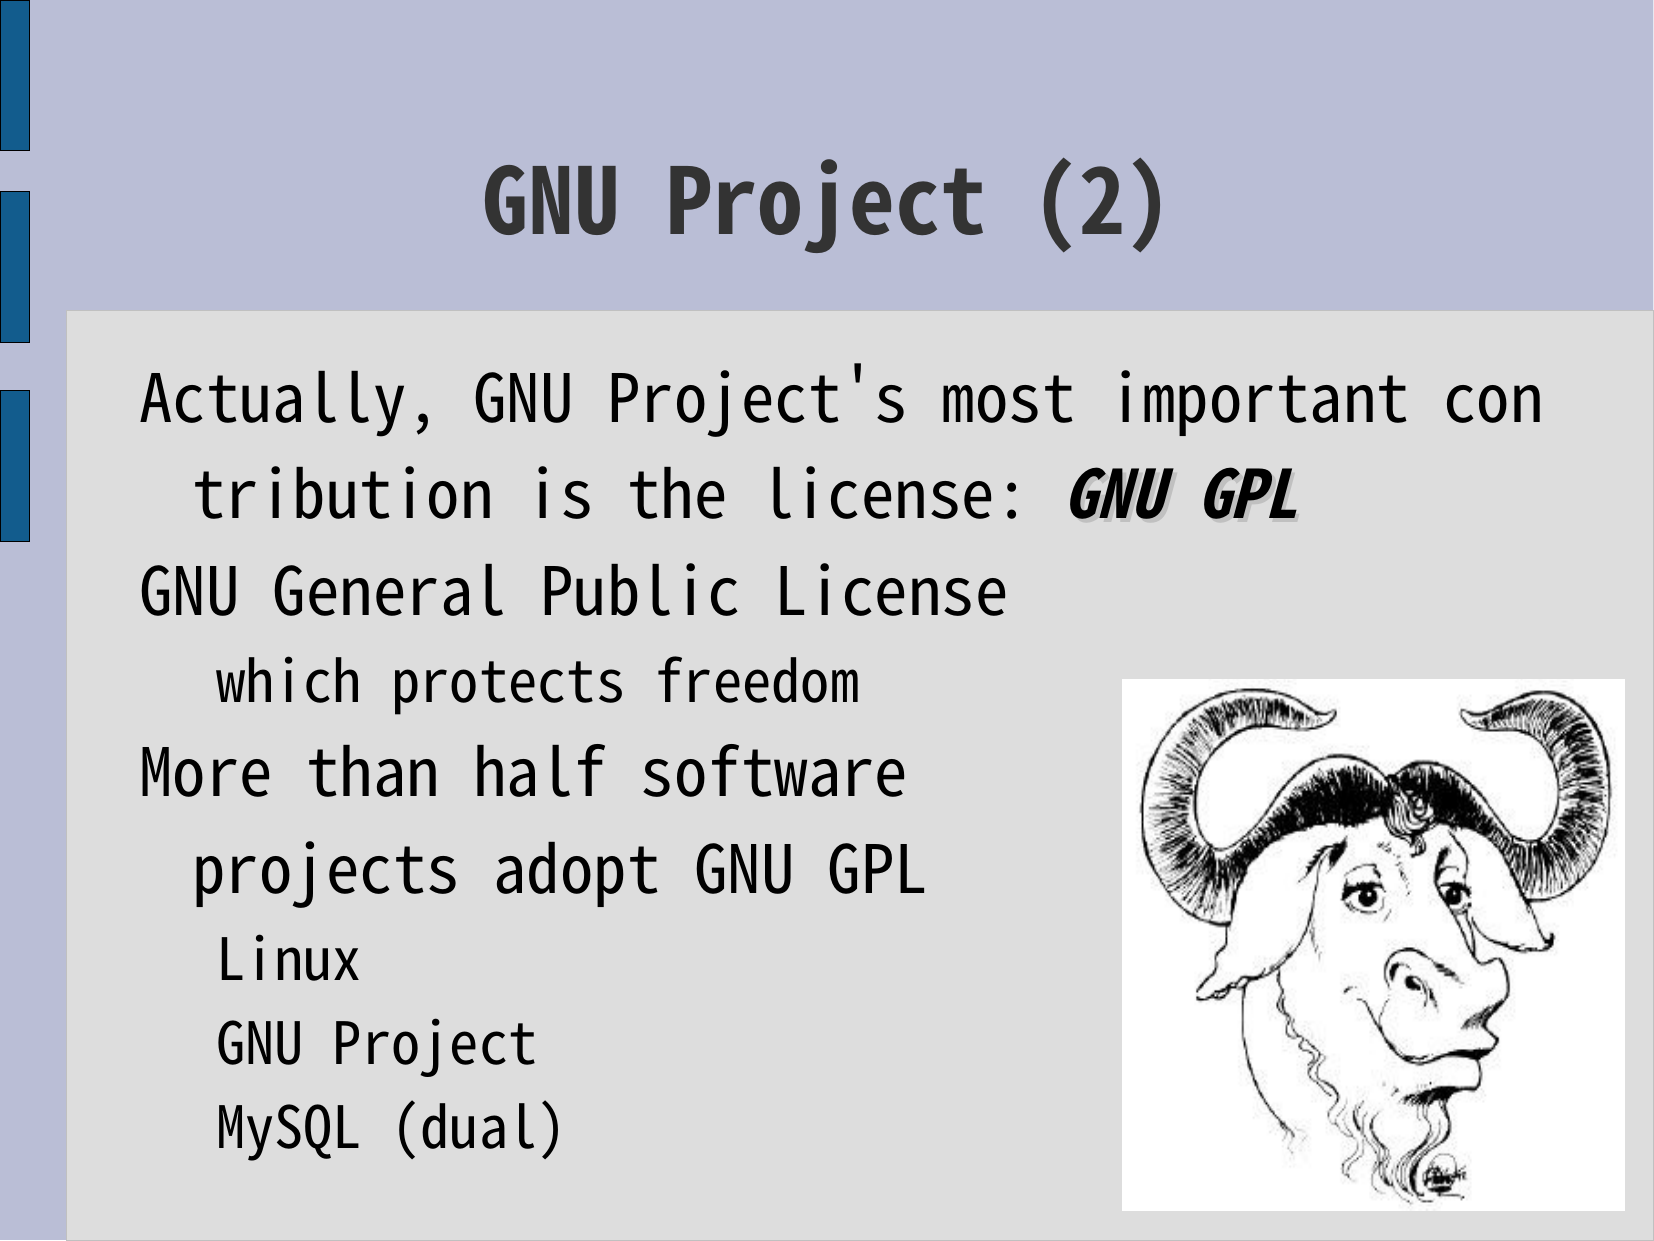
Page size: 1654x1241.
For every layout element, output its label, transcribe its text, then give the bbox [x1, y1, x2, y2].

title GNU Project (2) [121, 91, 1534, 299]
list Actually, GNU Project's most important contribution is the license: GNU GPL GNU General Public License which protects freedom More than half software projects adopt GNU GPL Linux GNU Project MySQL (dual) [121, 344, 1565, 1152]
picture [1122, 679, 1625, 1211]
